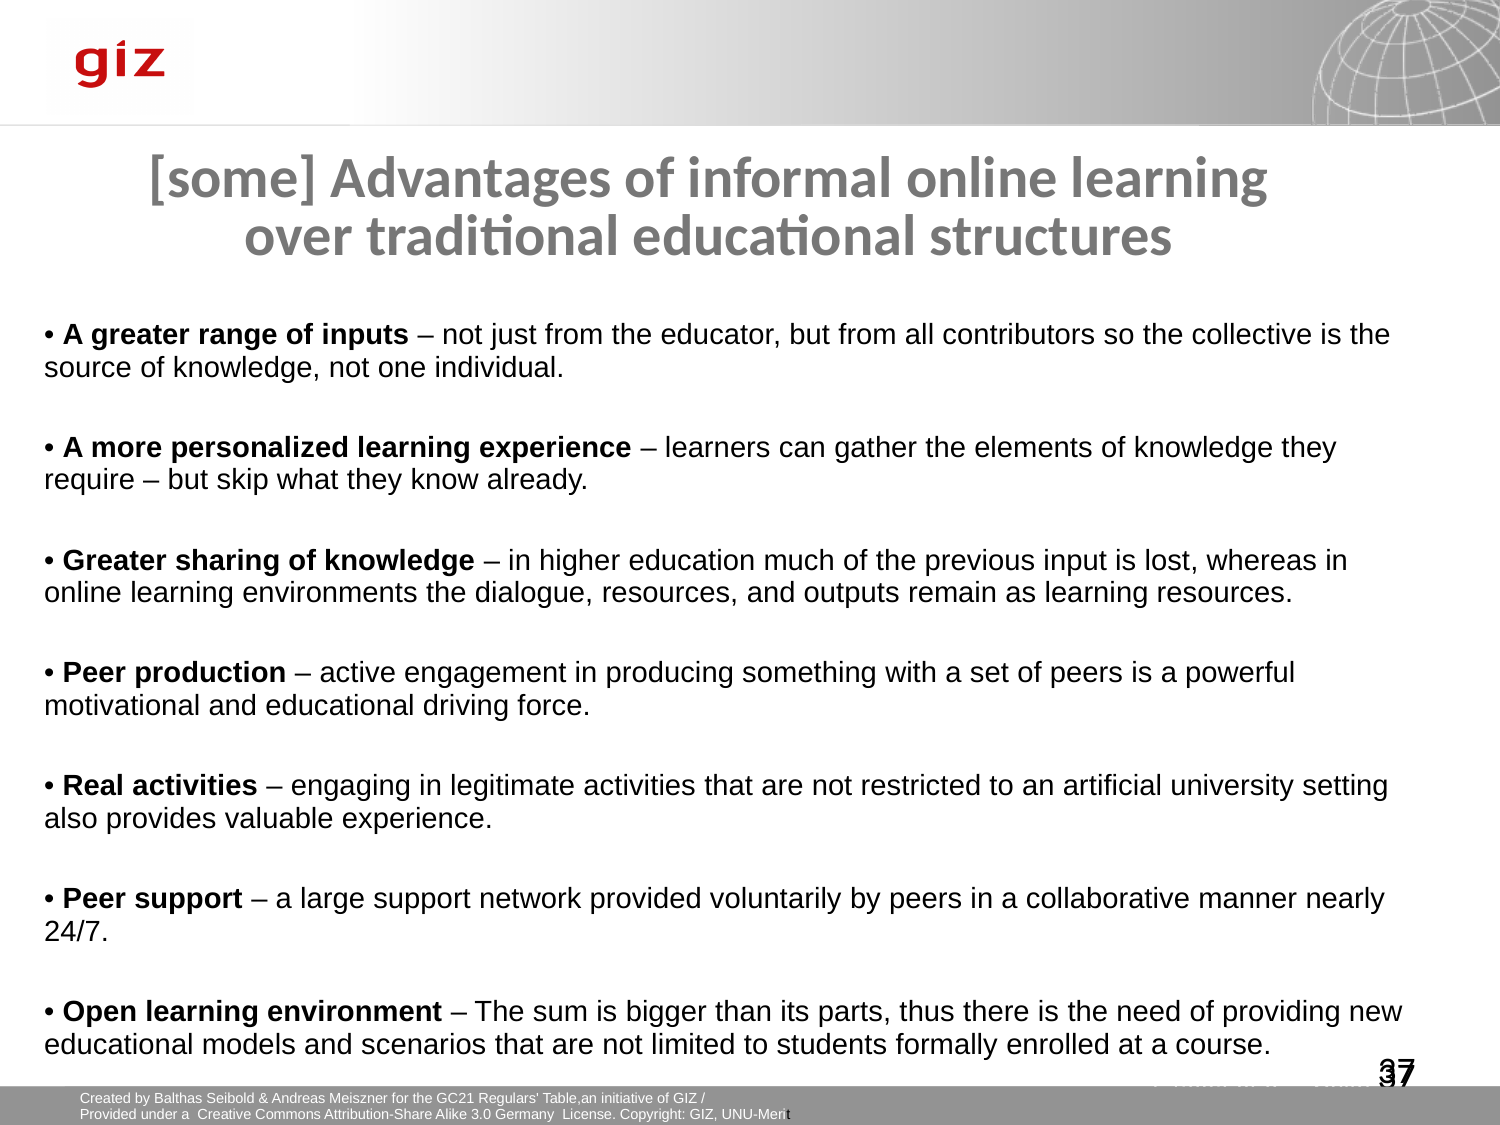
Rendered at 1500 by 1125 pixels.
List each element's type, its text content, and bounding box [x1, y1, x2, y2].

text_box A greater range of inputs – not just from the educator, but from all contributors so the collective is the source of knowledge, not one individual. A more personalized learning experience – learners can gather the elements of knowledge they require – but skip what they know already. Greater sharing of knowledge – in higher education much of the previous input is lost, whereas in online learning environments the dialogue, resources, and outputs remain as learning resources. Peer production – active engagement in producing something with a set of peers is a powerful motivational and educational driving force. Real activities – engaging in legitimate activities that are not restricted to an artificial university setting also provides valuable experience. Peer support – a large support network provided voluntarily by peers in a collaborative manner nearly 24/7. Open learning environment – The sum is bigger than its parts, thus there is the need of providing new educational models and scenarios that are not limited to students formally enrolled at a course. [29, 310, 1447, 1055]
list [some] Advantages of informal online learning over traditional educational structures [88, 146, 1329, 304]
